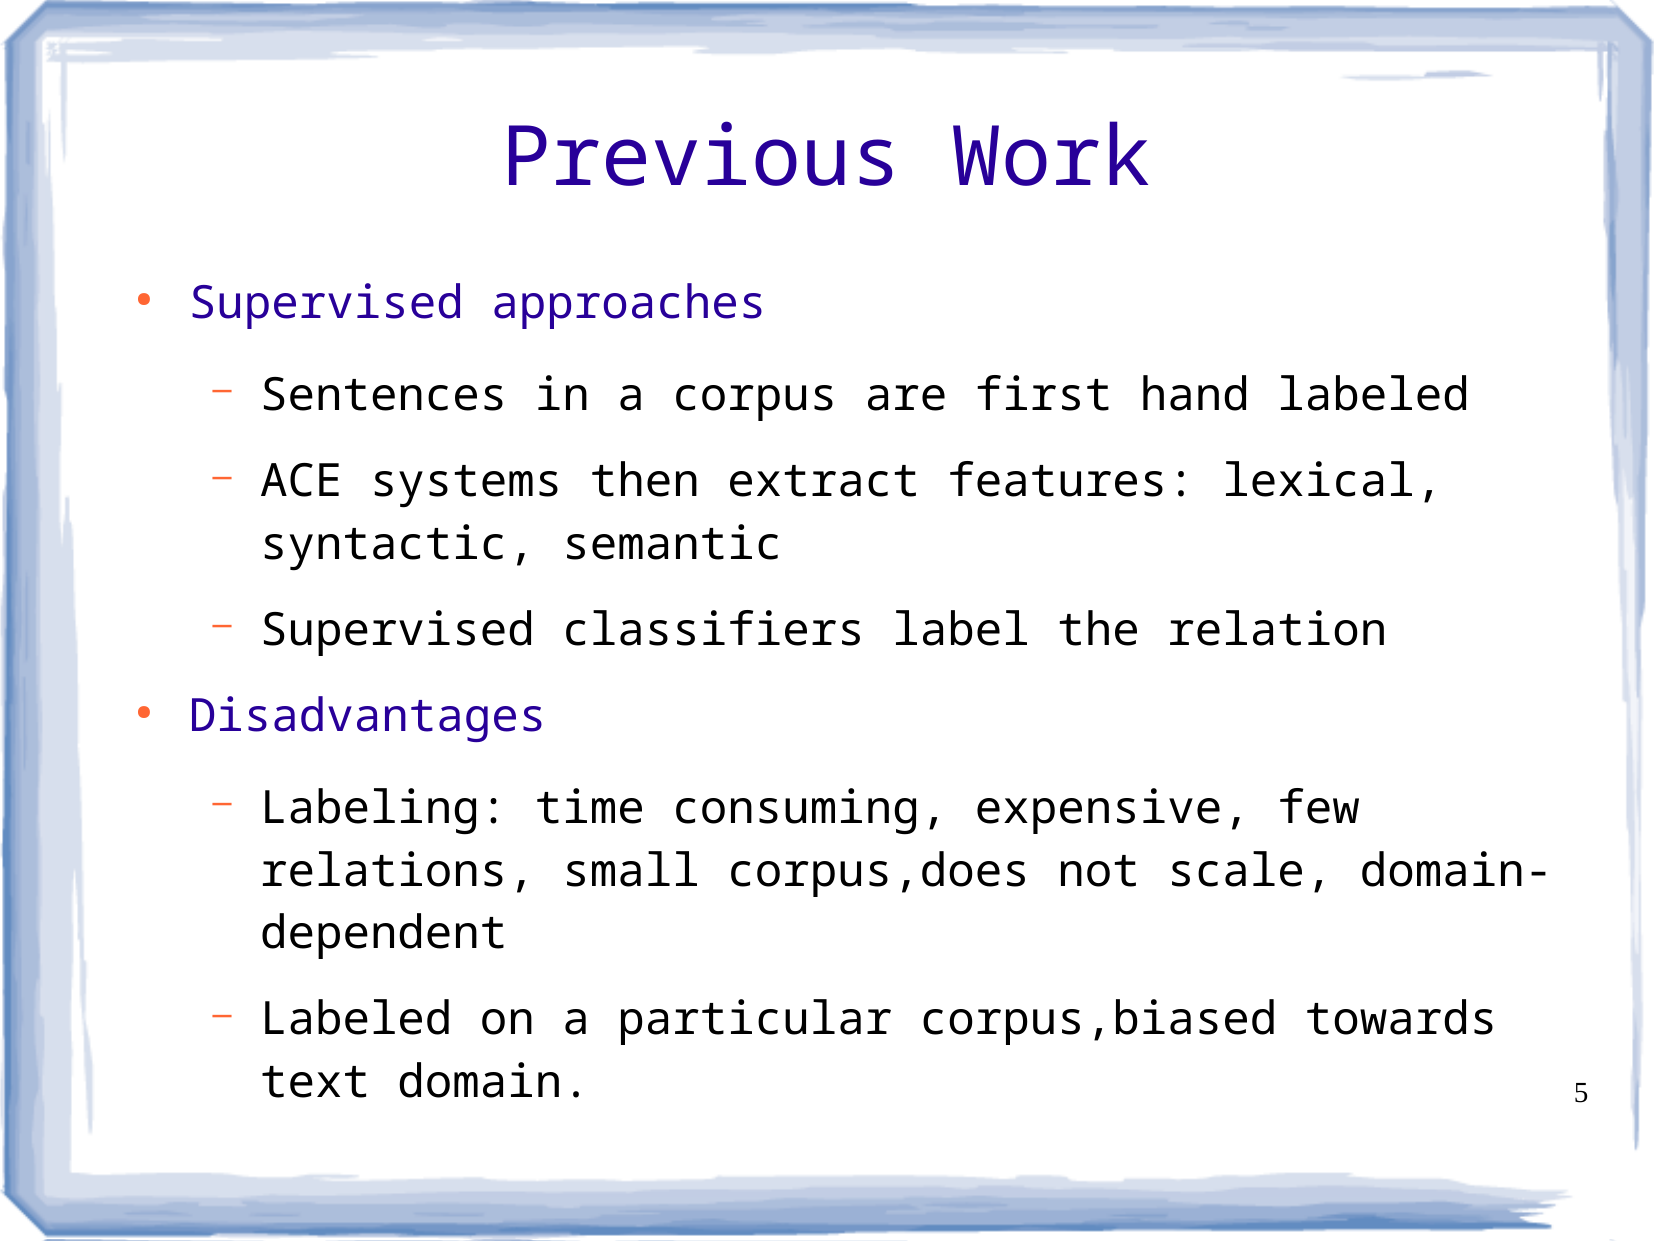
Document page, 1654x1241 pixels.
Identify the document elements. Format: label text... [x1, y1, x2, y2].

picture [0, 0, 1654, 1241]
title Previous Work [82, 49, 1571, 257]
list Supervised approaches Sentences in a corpus are first hand labeled ACE systems then extract features: lexical, syntactic, semantic Supervised classifiers label the relation Disadvantages Labeling: time consuming, expensive, few relations, small corpus,does not scale, domain-dependent Labeled on a particular corpus,biased towards text domain. [118, 269, 1571, 990]
